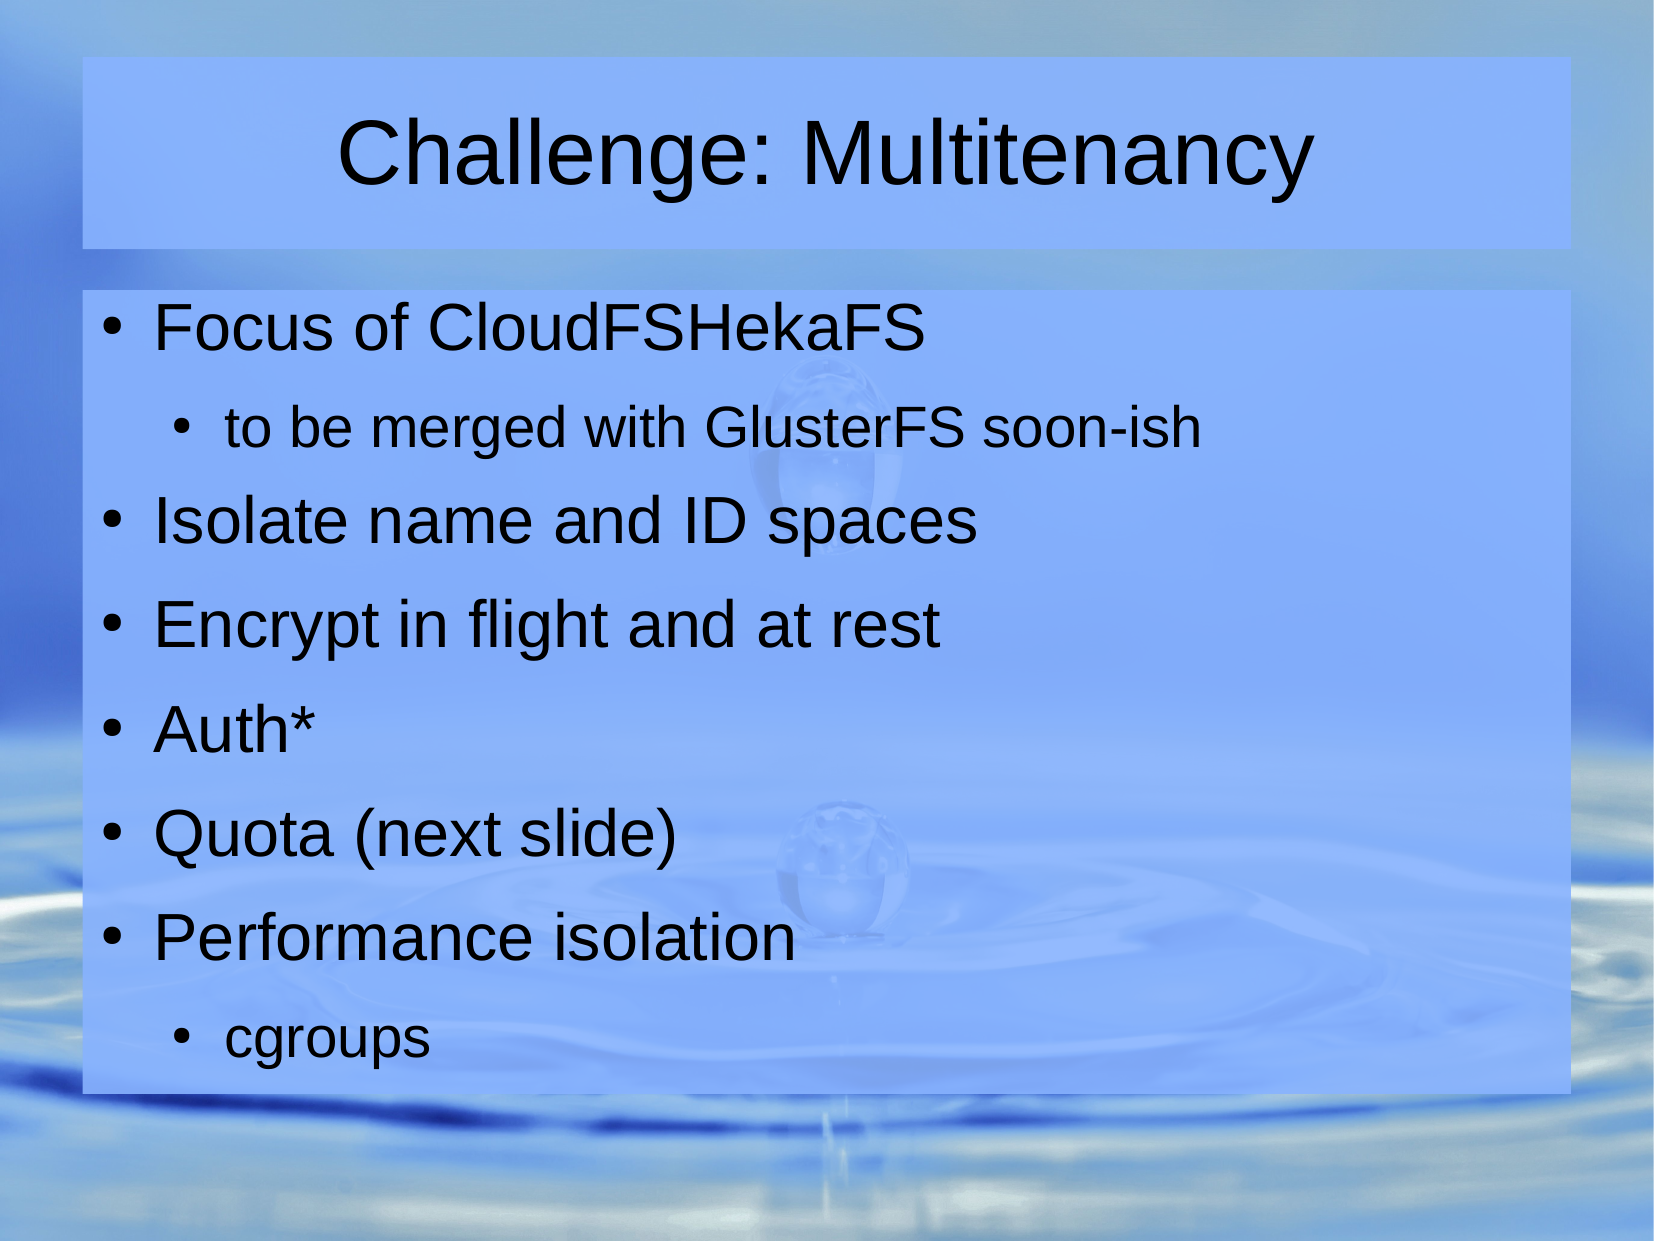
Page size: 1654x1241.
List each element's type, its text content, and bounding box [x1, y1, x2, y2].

title Challenge: Multitenancy [82, 56, 1571, 250]
list Focus of CloudFSHekaFS to be merged with GlusterFS soon-ish Isolate name and ID spaces Encrypt in flight and at rest Auth* Quota (next slide) Performance isolation cgroups [82, 290, 1571, 1094]
picture [0, 0, 1654, 1241]
